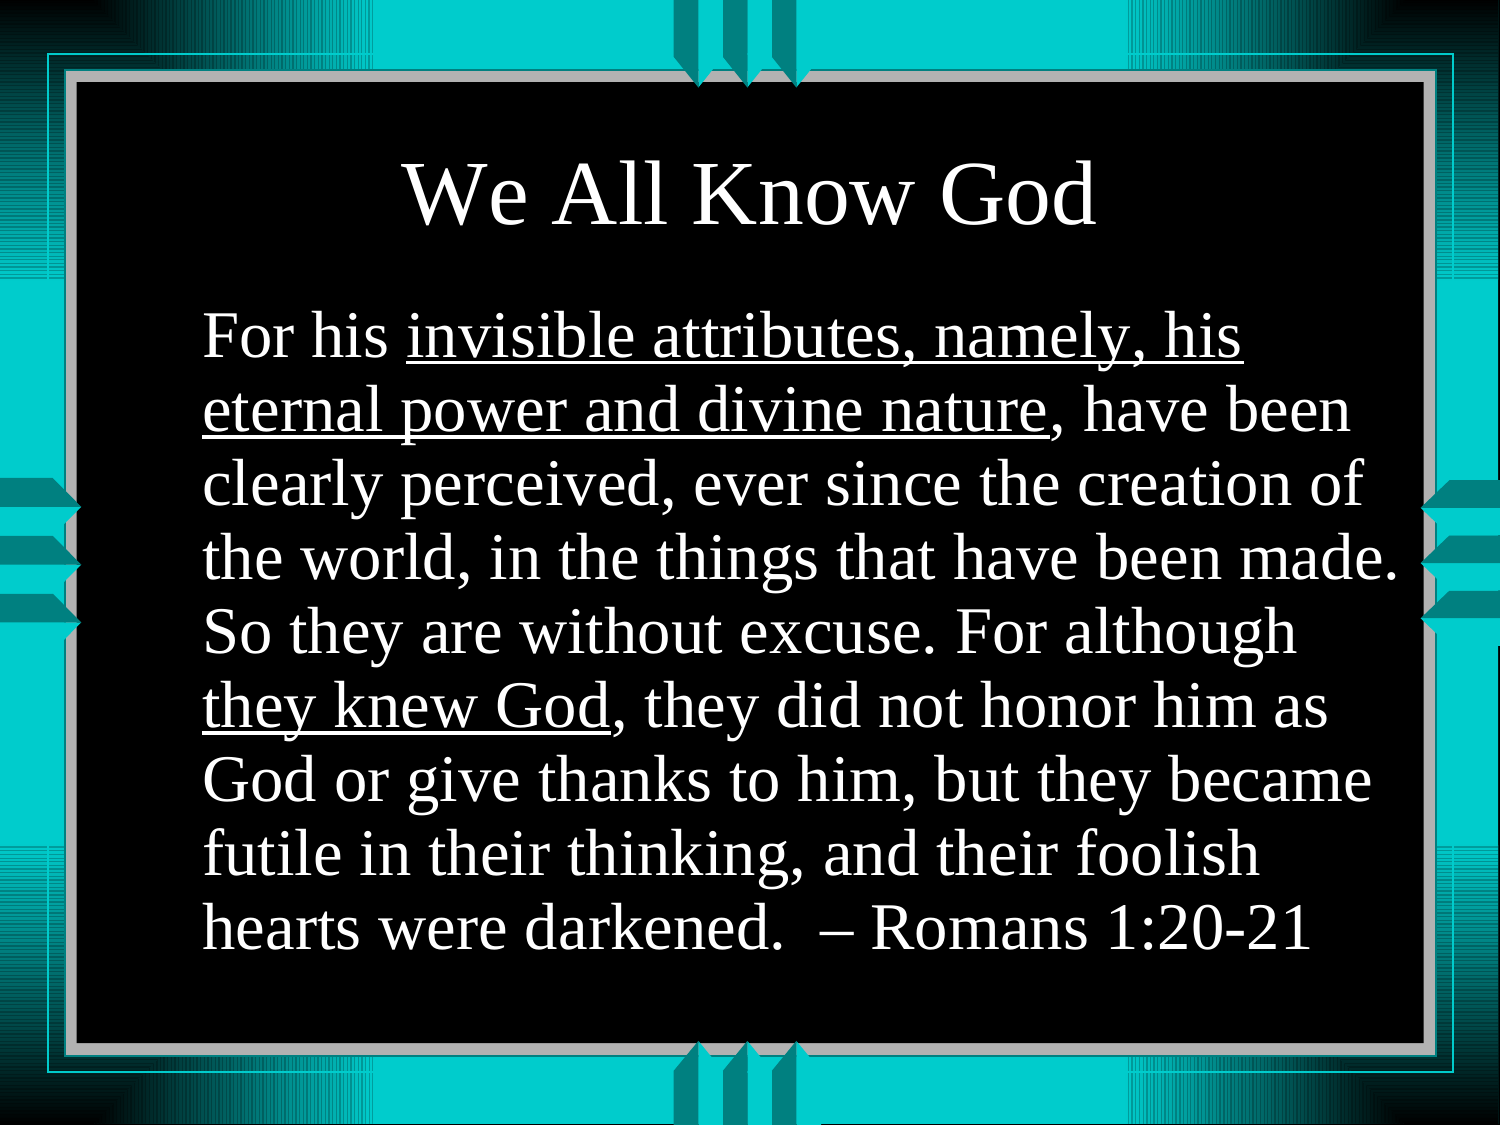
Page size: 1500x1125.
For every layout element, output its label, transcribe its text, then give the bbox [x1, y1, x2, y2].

text_box For his invisible attributes, namely, his eternal power and divine nature, have been clearly perceived, ever since the creation of the world, in the things that have been made. So they are without excuse. For although they knew God, they did not honor him as God or give thanks to him, but they became futile in their thinking, and their foolish hearts were darkened. – Romans 1:20-21 [187, 290, 1426, 972]
title We All Know God [112, 99, 1388, 288]
